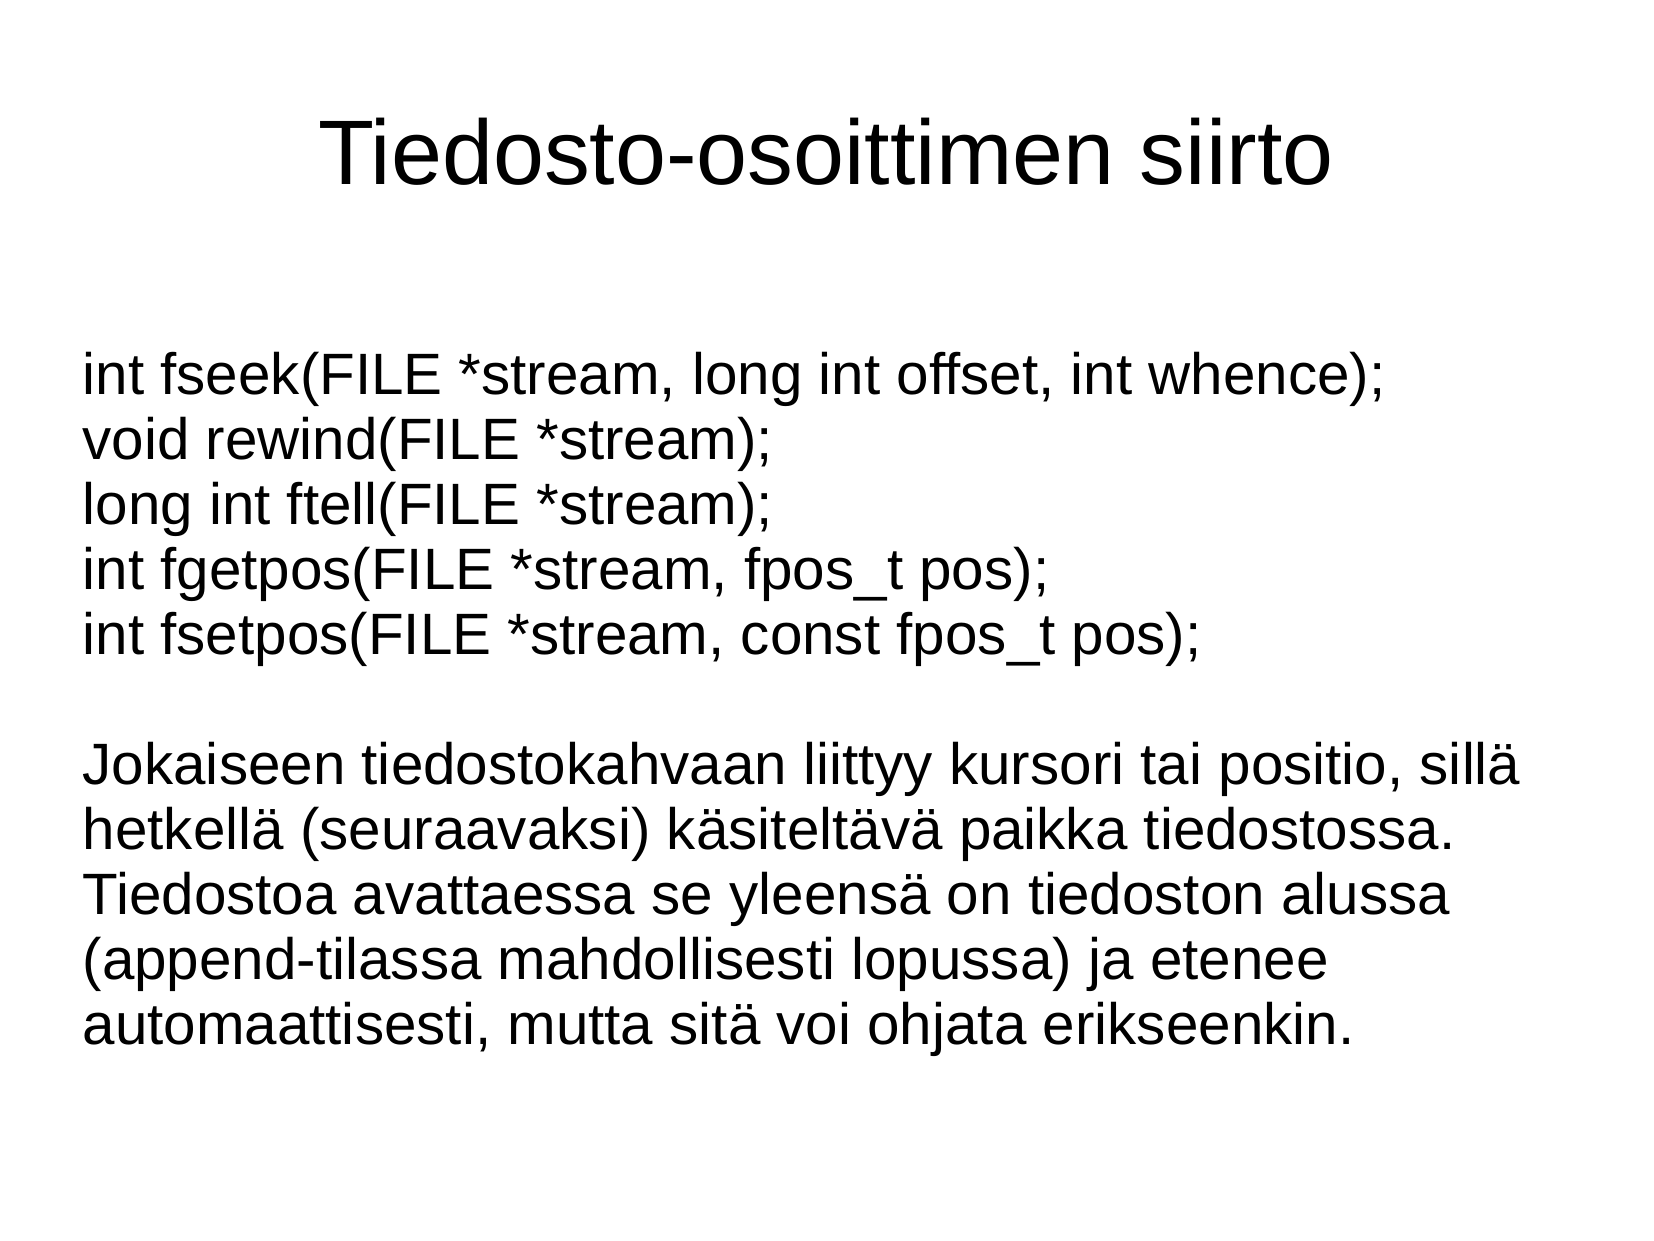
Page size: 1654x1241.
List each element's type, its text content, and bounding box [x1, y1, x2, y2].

subtitle int fseek(FILE *stream, long int offset, int whence); void rewind(FILE *stream); long int ftell(FILE *stream); int fgetpos(FILE *stream, fpos_t pos); int fsetpos(FILE *stream, const fpos_t pos); Jokaiseen tiedostokahvaan liittyy kursori tai positio, sillä hetkellä (seuraavaksi) käsiteltävä paikka tiedostossa. Tiedostoa avattaessa se yleensä on tiedoston alussa (append-tilassa mahdollisesti lopussa) ja etenee automaattisesti, mutta sitä voi ohjata erikseenkin. [82, 297, 1571, 1102]
title Tiedosto-osoittimen siirto [82, 56, 1571, 250]
